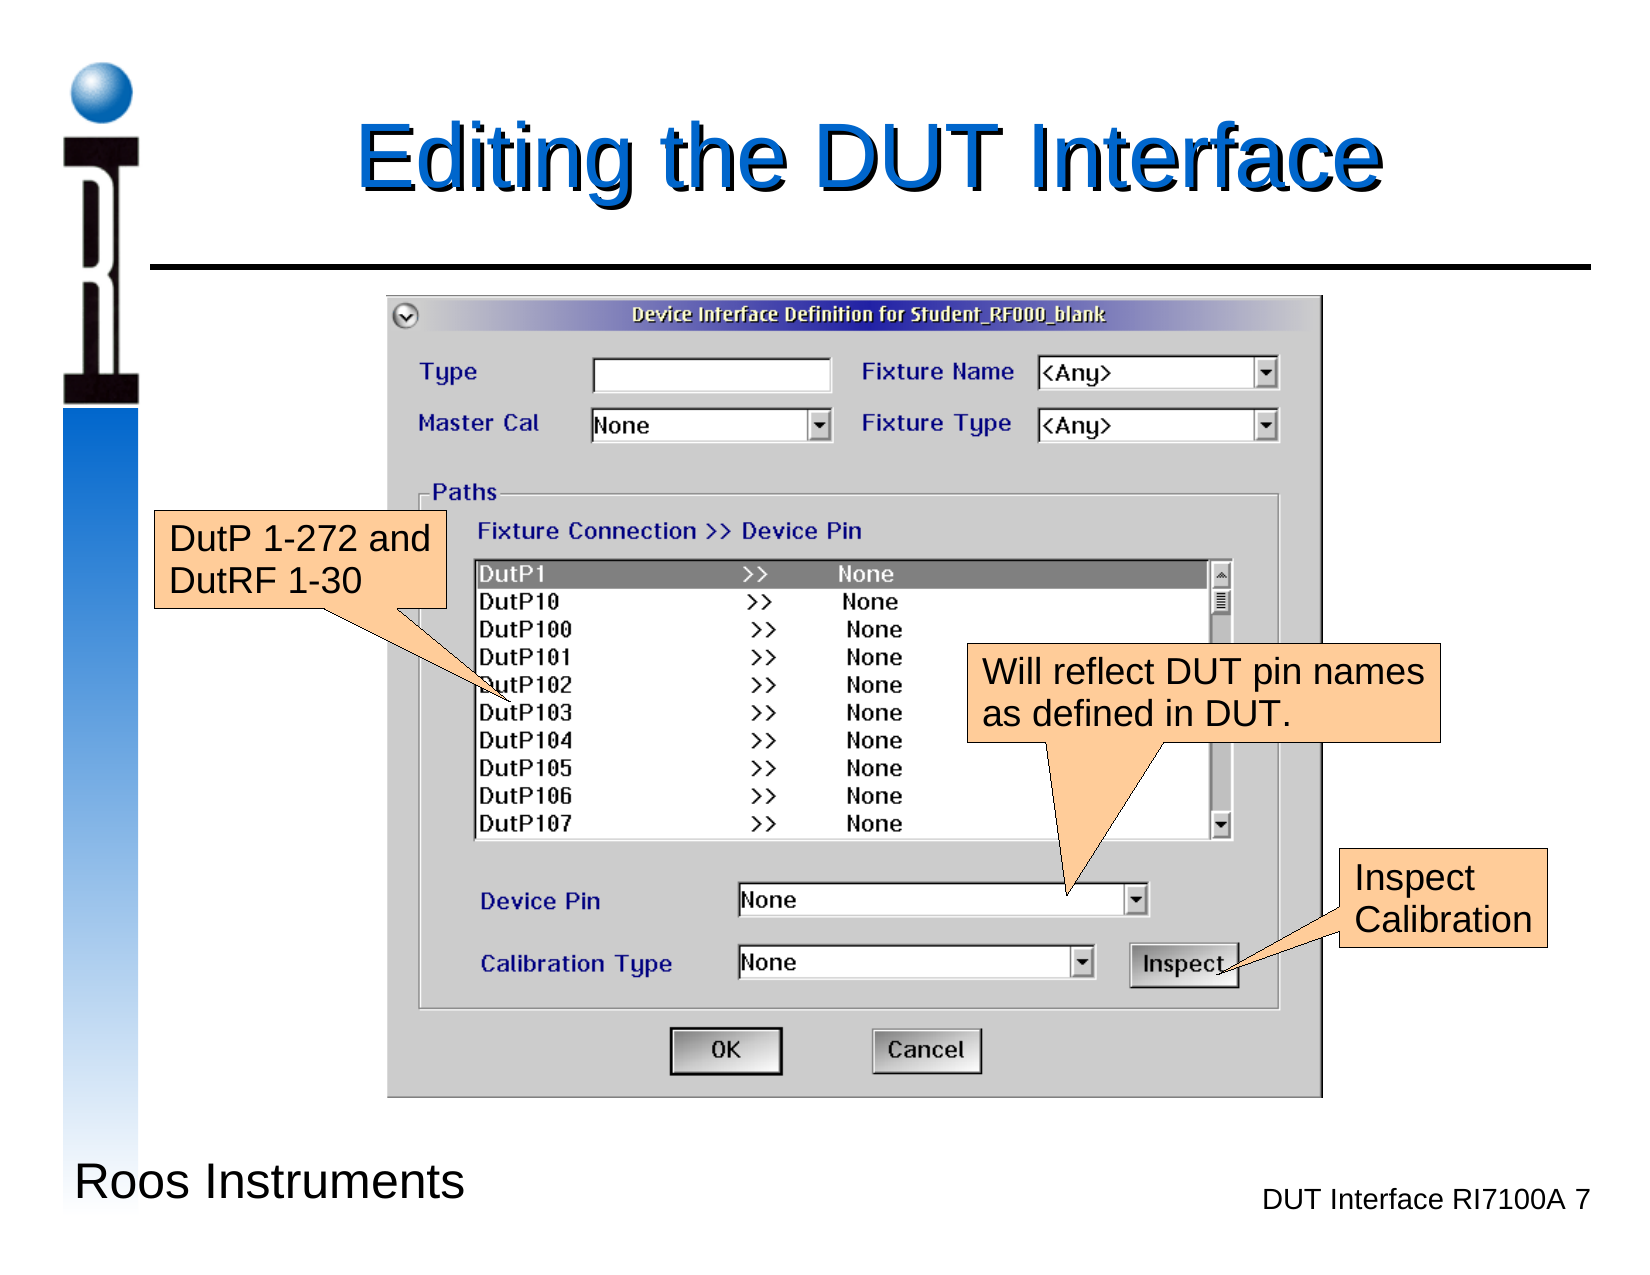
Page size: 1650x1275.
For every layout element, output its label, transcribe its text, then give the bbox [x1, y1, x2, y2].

text_box Will reflect DUT pin names as defined in DUT. [967, 643, 1441, 896]
text_box DutP 1-272 and DutRF 1-30 [154, 510, 511, 702]
text_box Inspect Calibration [1216, 848, 1548, 975]
picture [386, 295, 1323, 1098]
title Editing the DUT Interface [147, 59, 1591, 253]
picture [59, 59, 144, 411]
